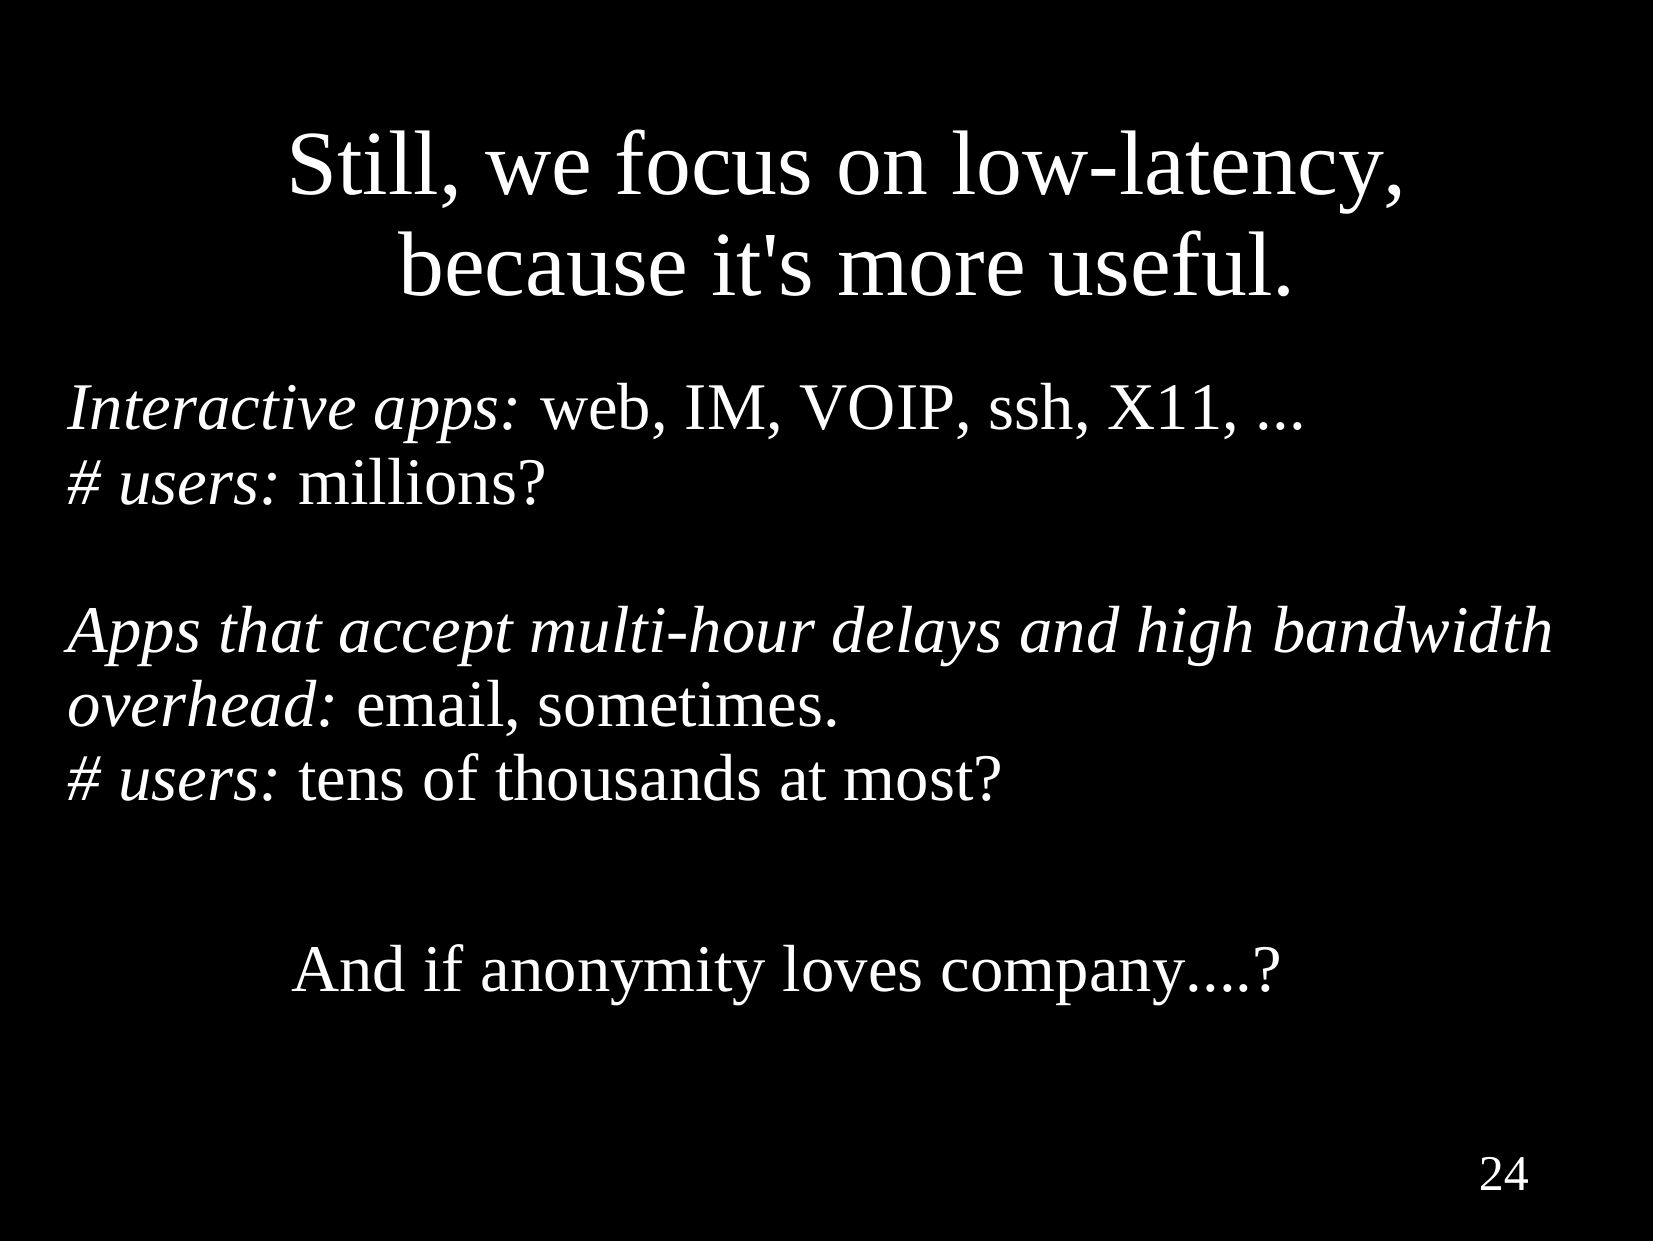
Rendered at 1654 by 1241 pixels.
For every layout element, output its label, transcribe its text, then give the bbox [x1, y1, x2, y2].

title Still, we focus on low-latency, because it's more useful. [85, 87, 1610, 341]
text_box Interactive apps: web, IM, VOIP, ssh, X11, ... # users: millions? Apps that accept multi-hour delays and high bandwidth overhead: email, sometimes. # users: tens of thousands at most? [67, 370, 1600, 1152]
text_box And if anonymity loves company....? [291, 932, 1341, 1029]
